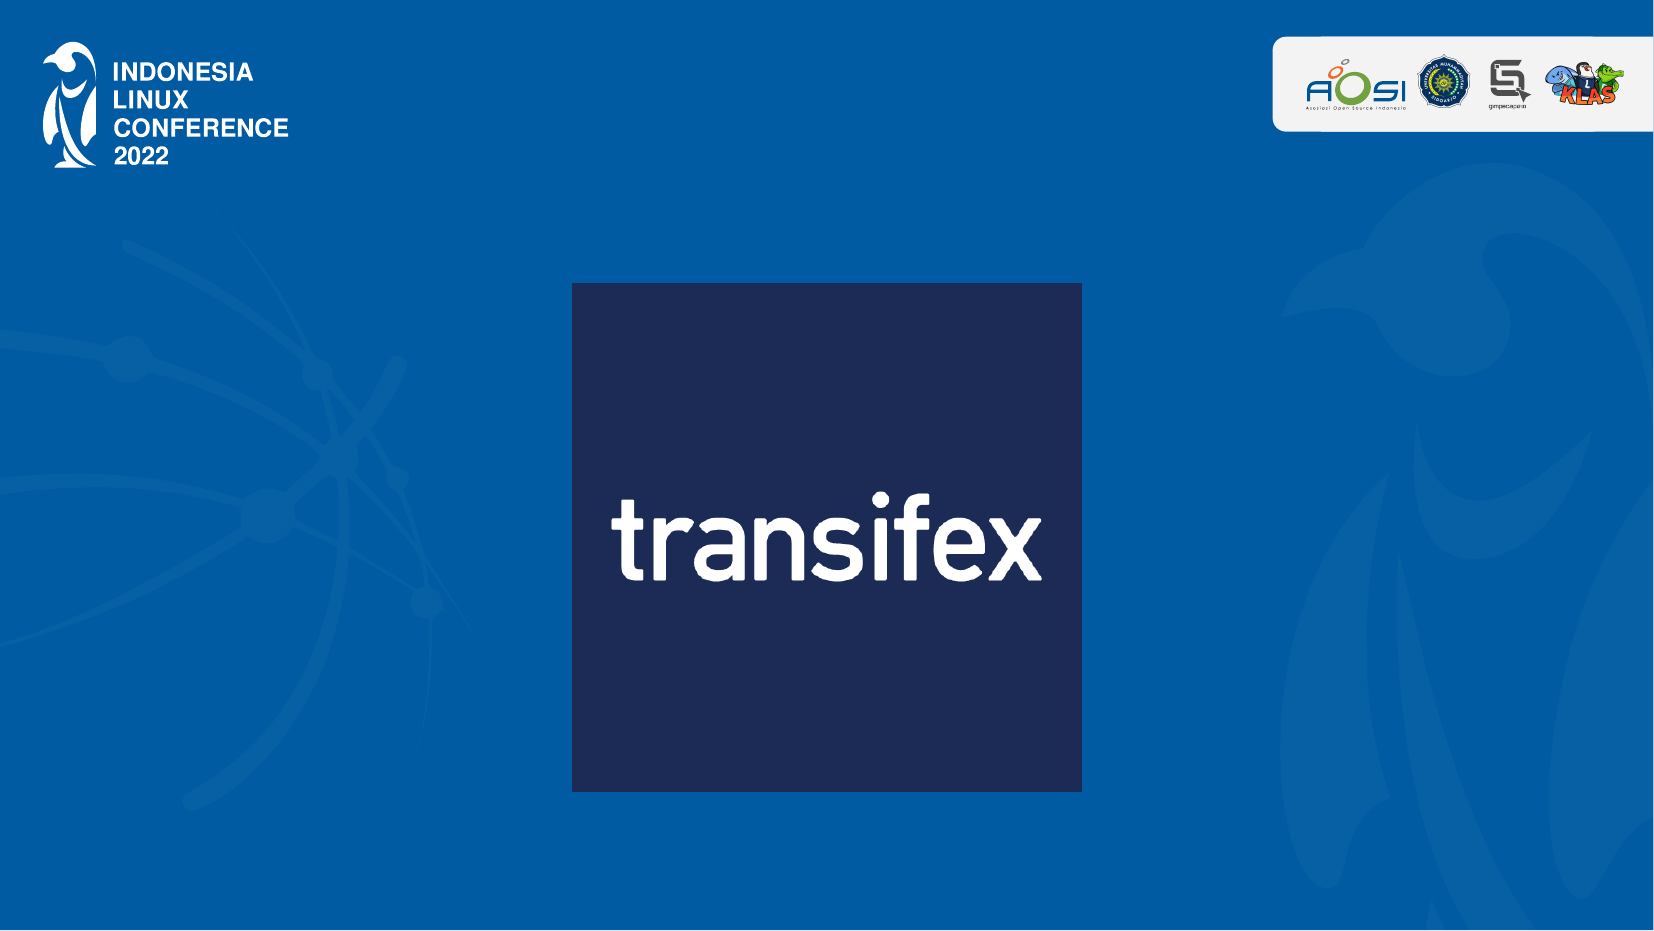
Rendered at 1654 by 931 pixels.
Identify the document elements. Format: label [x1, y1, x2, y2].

picture [1417, 54, 1471, 108]
picture [1545, 62, 1624, 105]
picture [572, 283, 1082, 792]
